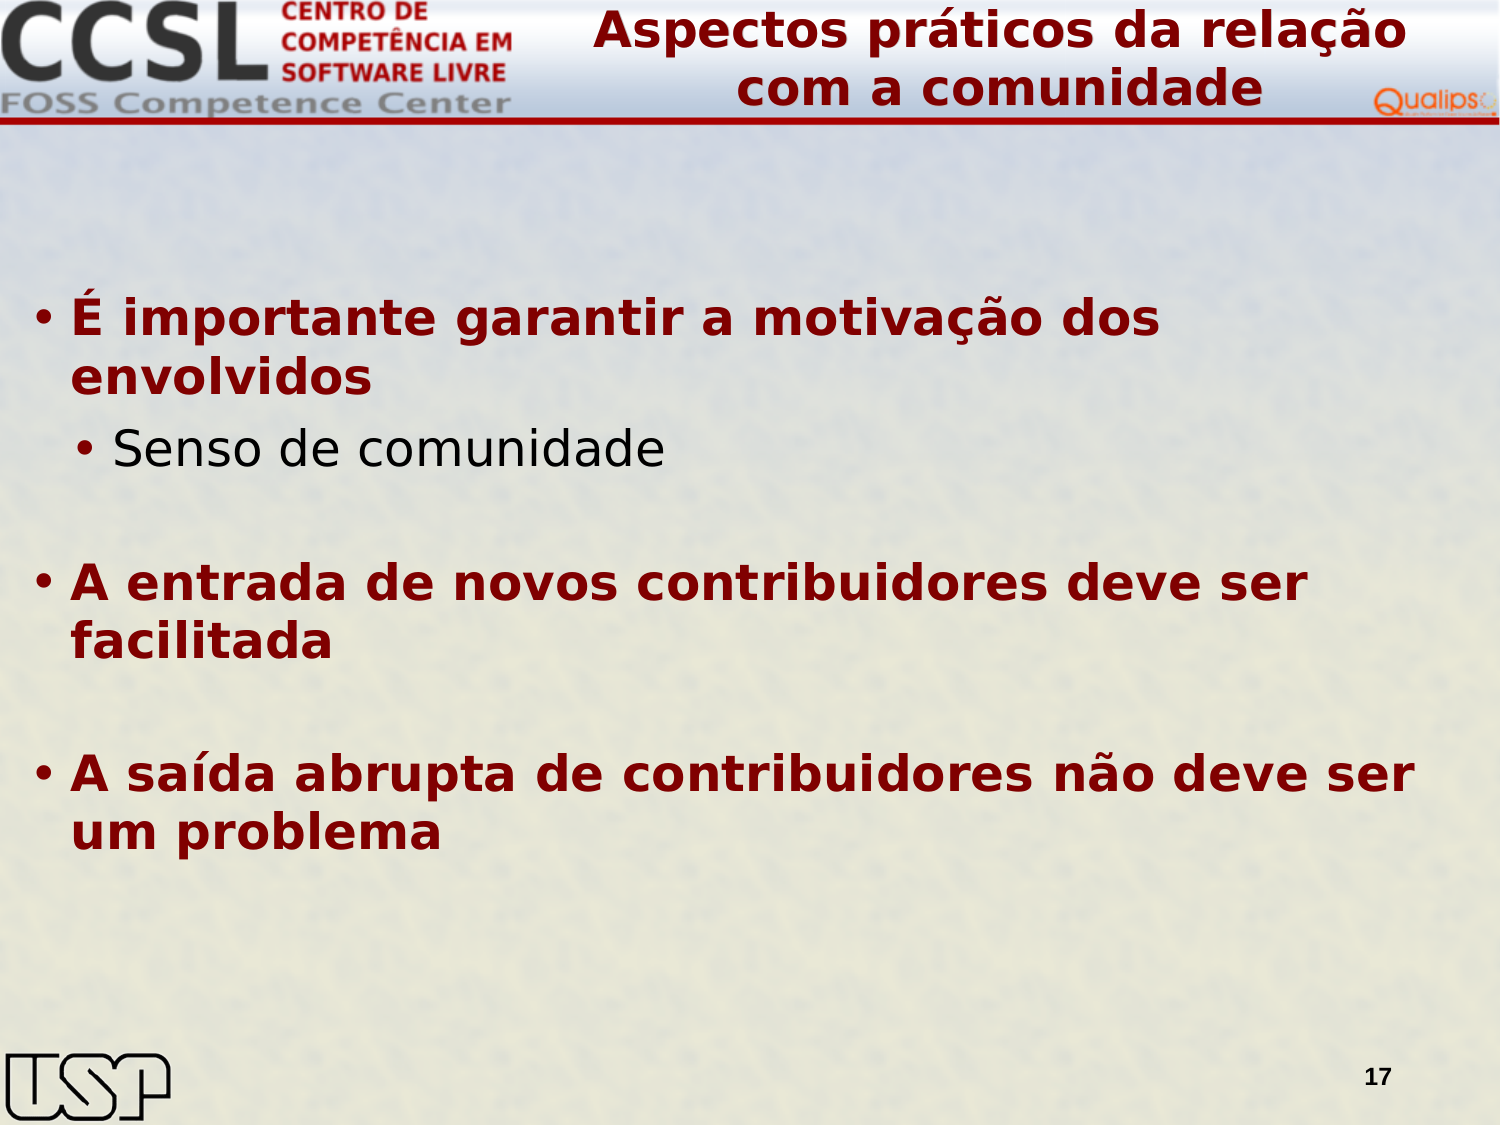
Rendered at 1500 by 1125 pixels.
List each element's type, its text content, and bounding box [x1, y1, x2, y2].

picture [0, 0, 1500, 1125]
title Aspectos práticos da relação com a comunidade [501, 0, 1500, 119]
list É importante garantir a motivação dos envolvidos Senso de comunidade A entrada de novos contribuidores deve ser facilitada A saída abrupta de contribuidores não deve ser um problema [29, 289, 1468, 862]
